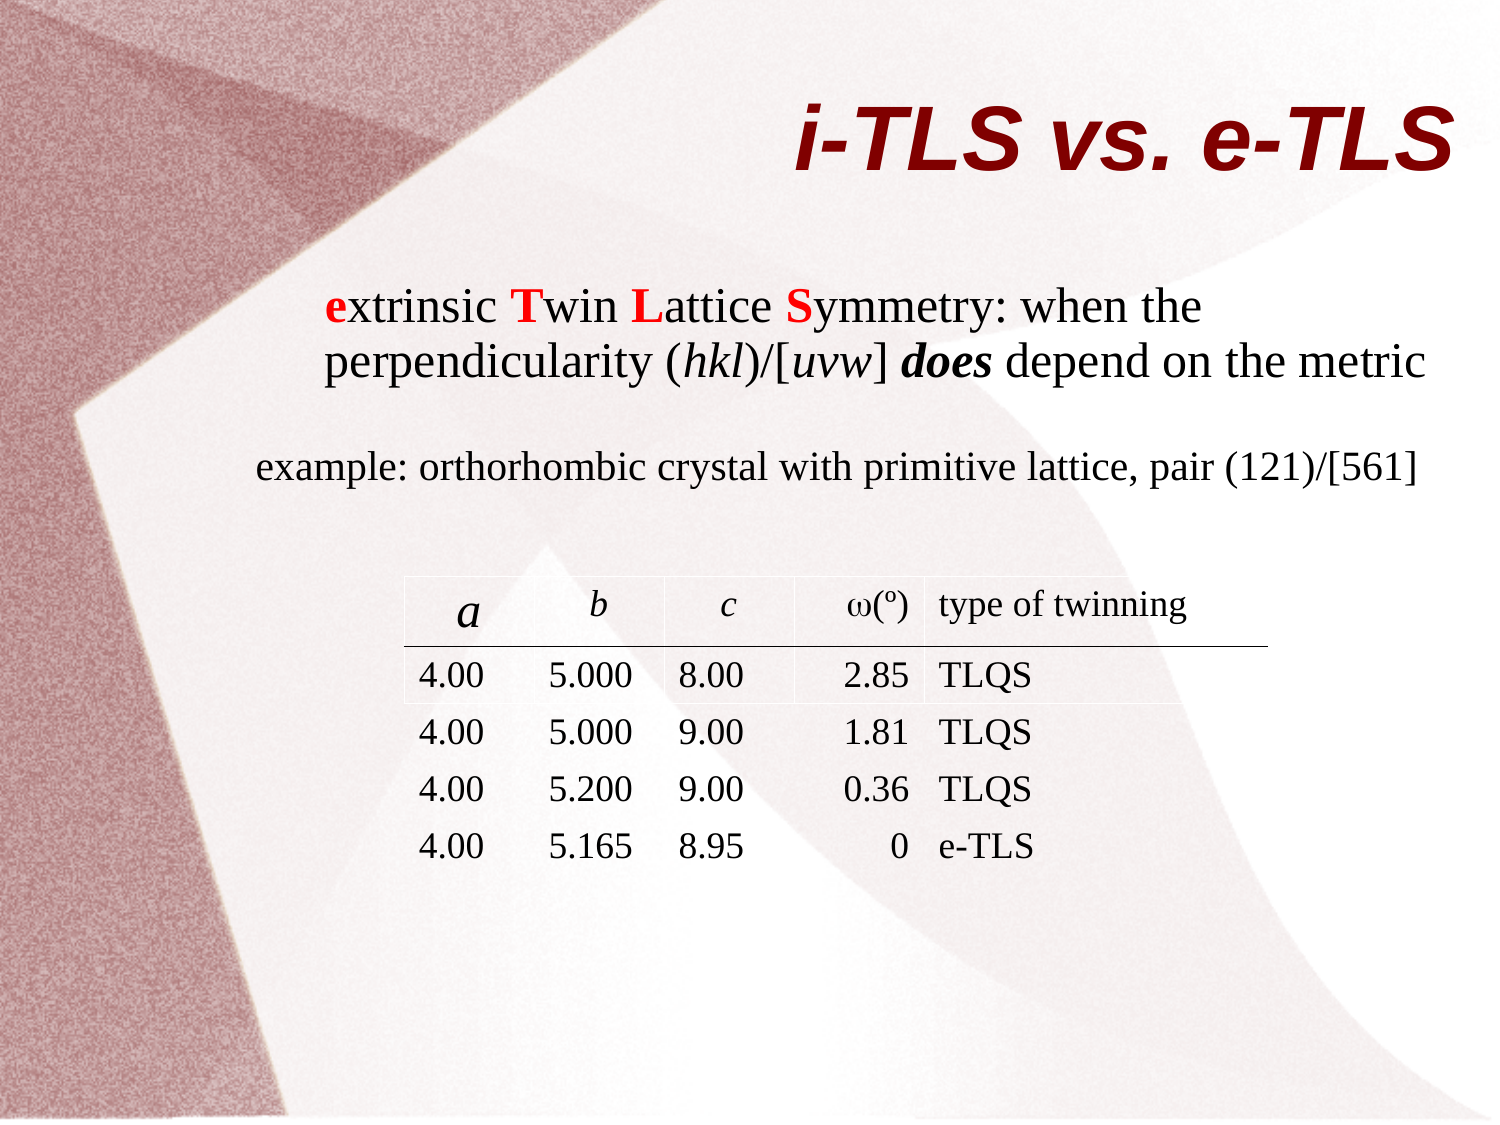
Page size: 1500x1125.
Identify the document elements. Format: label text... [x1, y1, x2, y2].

table_cell TLQS [924, 760, 1267, 817]
table_cell 4.00 [404, 817, 534, 874]
table_header a [405, 577, 534, 646]
table_cell 0.36 [794, 760, 924, 817]
table_cell TLQS [924, 704, 1267, 760]
table_cell 0 [794, 817, 924, 874]
picture [0, 0, 1500, 1125]
table_header b [535, 577, 664, 646]
table_cell 2.85 [795, 647, 924, 703]
table_cell 5.000 [534, 704, 664, 760]
table_cell 5.200 [534, 760, 664, 817]
table_cell 9.00 [664, 704, 794, 760]
table_cell 4.00 [405, 647, 534, 703]
table_cell e-TLS [924, 817, 1267, 874]
table_cell 5.000 [535, 647, 664, 703]
table_cell 1.81 [794, 704, 924, 760]
table_header type of twinning [925, 577, 1267, 646]
table_cell 8.00 [665, 647, 794, 703]
table_cell 9.00 [664, 760, 794, 817]
table_cell TLQS [925, 647, 1267, 703]
table_cell 8.95 [664, 817, 794, 874]
table_header c [665, 577, 794, 646]
text_box extrinsic Twin Lattice Symmetry: when the perpendicularity (hkl)/[uvw] does depend on the metric [310, 270, 1461, 399]
table_cell 4.00 [404, 704, 534, 760]
table_header w(º) [795, 577, 924, 646]
text_box example: orthorhombic crystal with primitive lattice, pair (121)/[561] [240, 436, 1454, 502]
table_cell 5.165 [534, 817, 664, 874]
title i-TLS vs. e-TLS [541, 52, 1458, 226]
table_cell 4.00 [404, 760, 534, 817]
